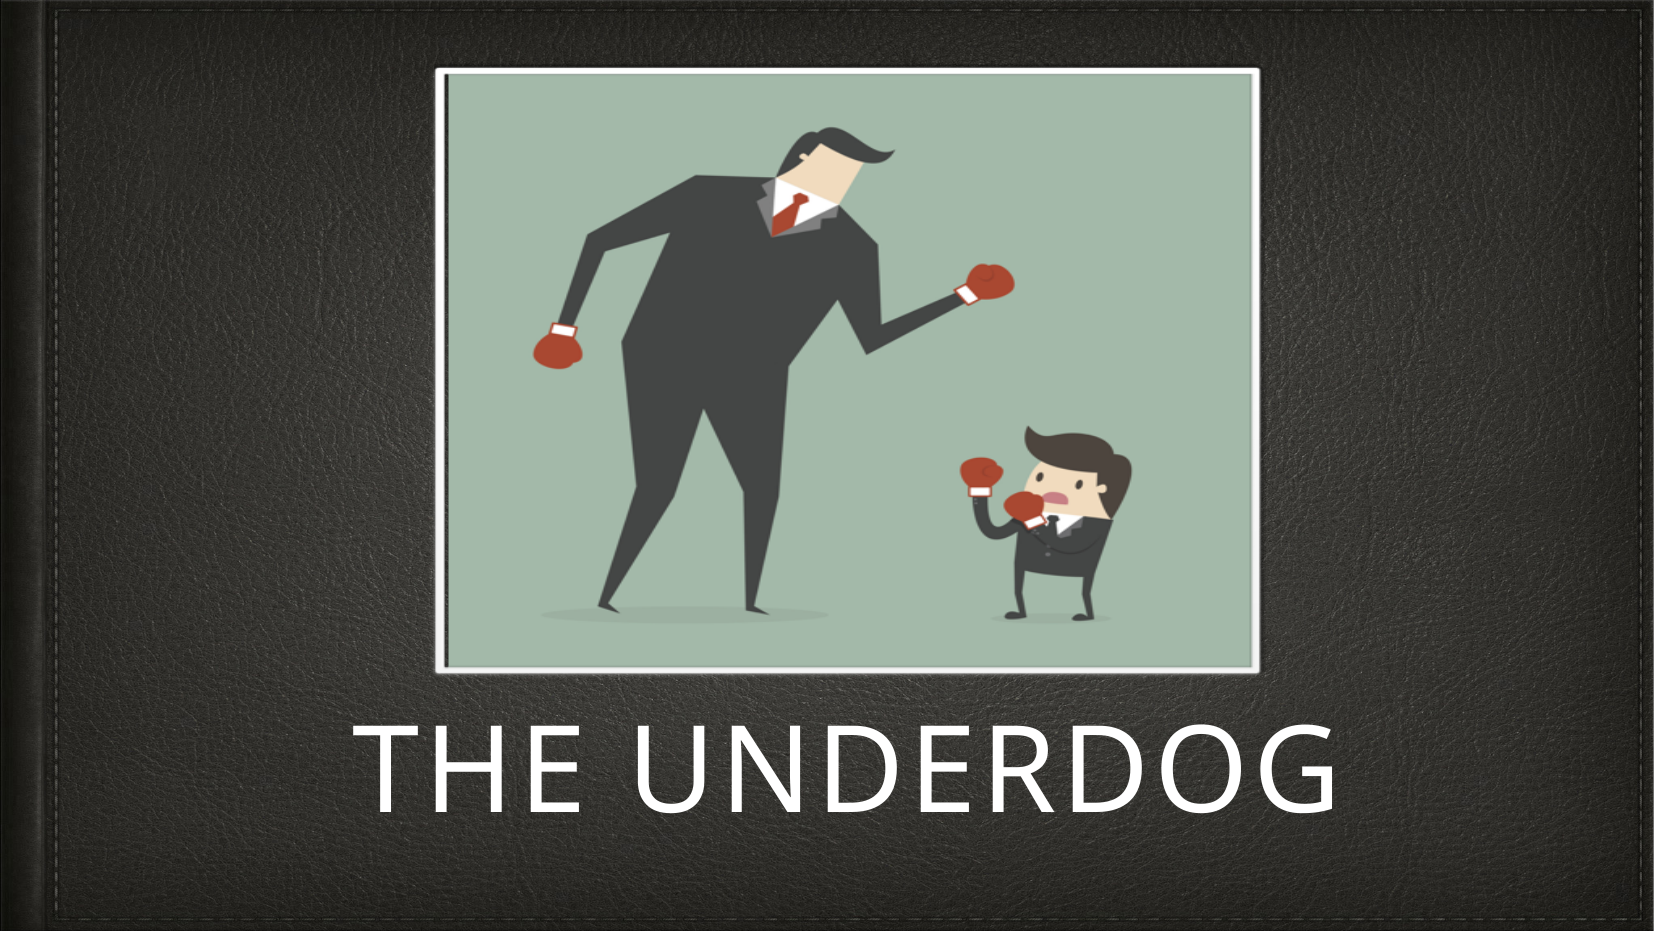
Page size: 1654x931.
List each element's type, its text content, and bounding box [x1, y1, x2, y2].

title the Underdog [137, 690, 1559, 846]
picture [0, 0, 1654, 931]
